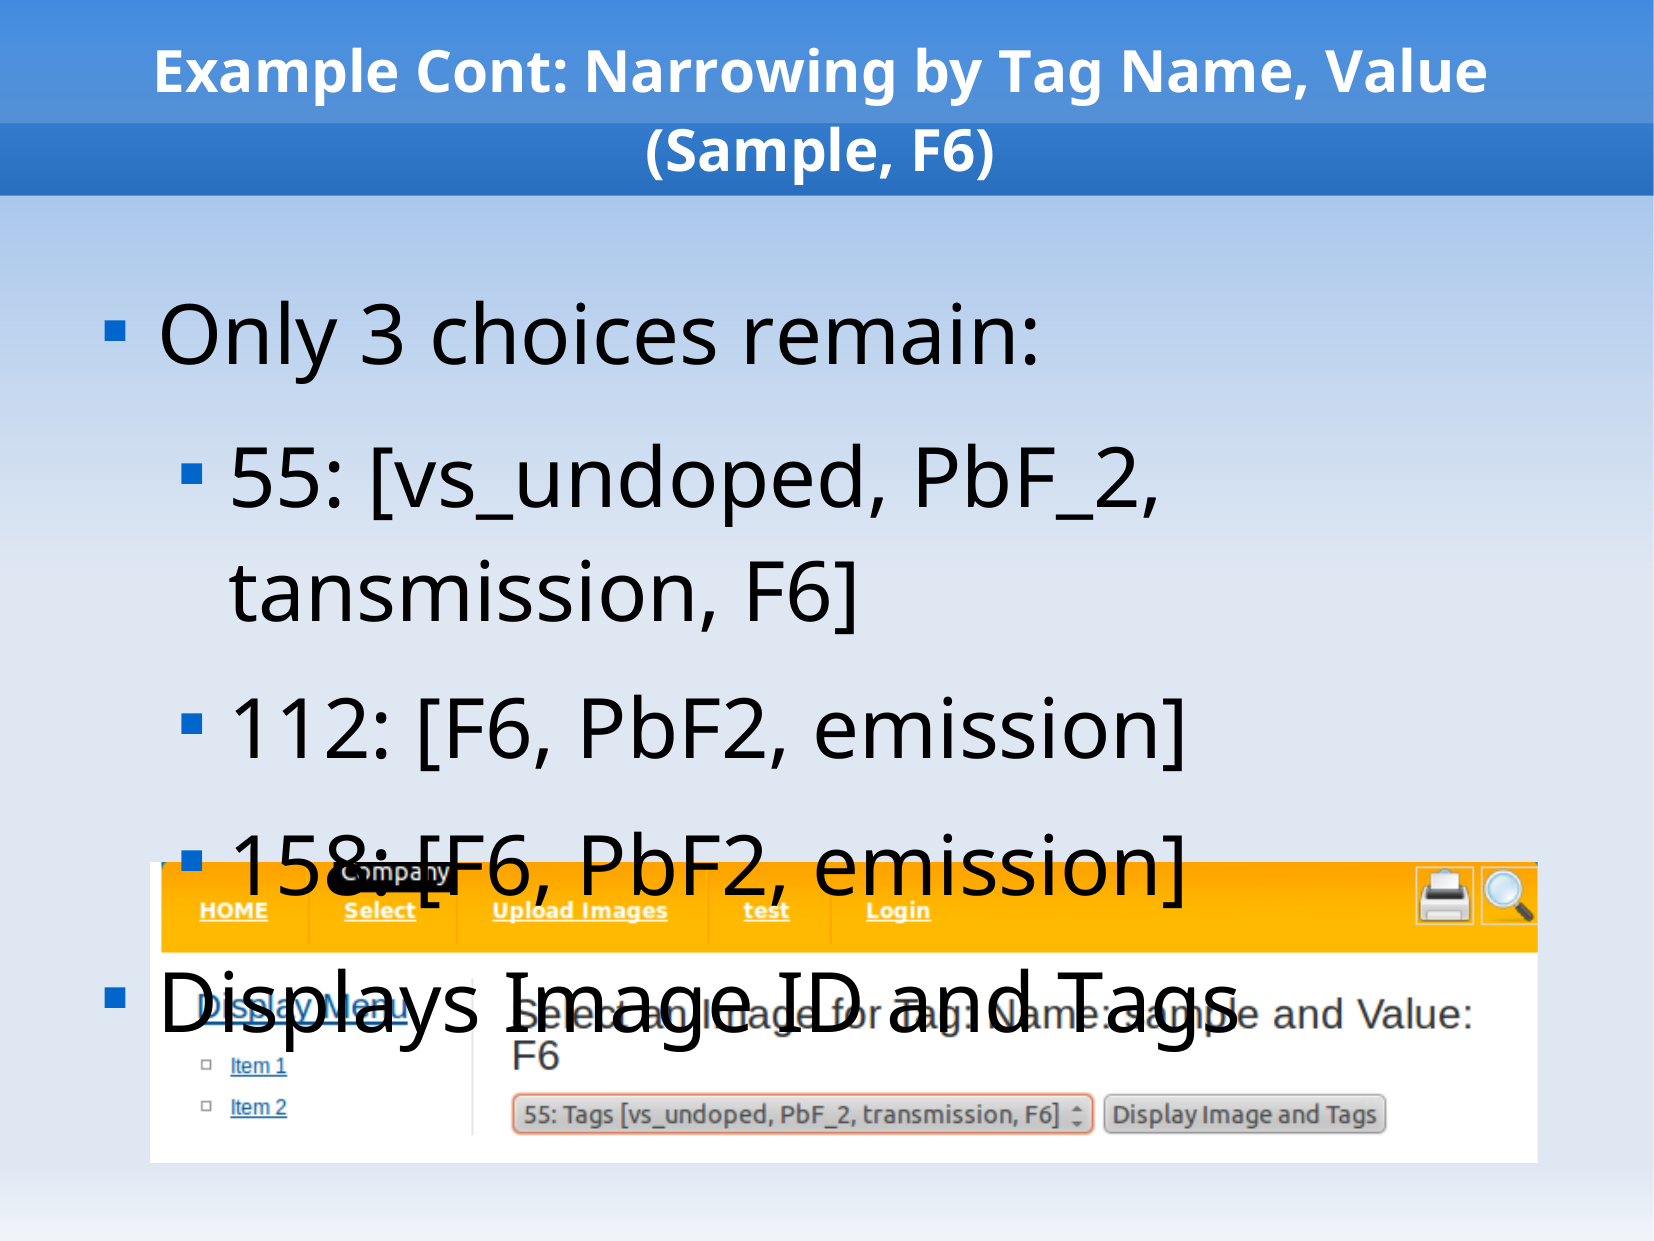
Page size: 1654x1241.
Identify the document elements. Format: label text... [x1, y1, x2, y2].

title Example Cont: Narrowing by Tag Name, Value (Sample, F6) [76, 5, 1565, 213]
picture [0, 0, 1654, 1241]
list Only 3 choices remain: 55: [vs_undoped, PbF_2, tansmission, F6] 112: [F6, PbF2, emission] 158: [F6, PbF2, emission] Displays Image ID and Tags [86, 275, 1576, 834]
